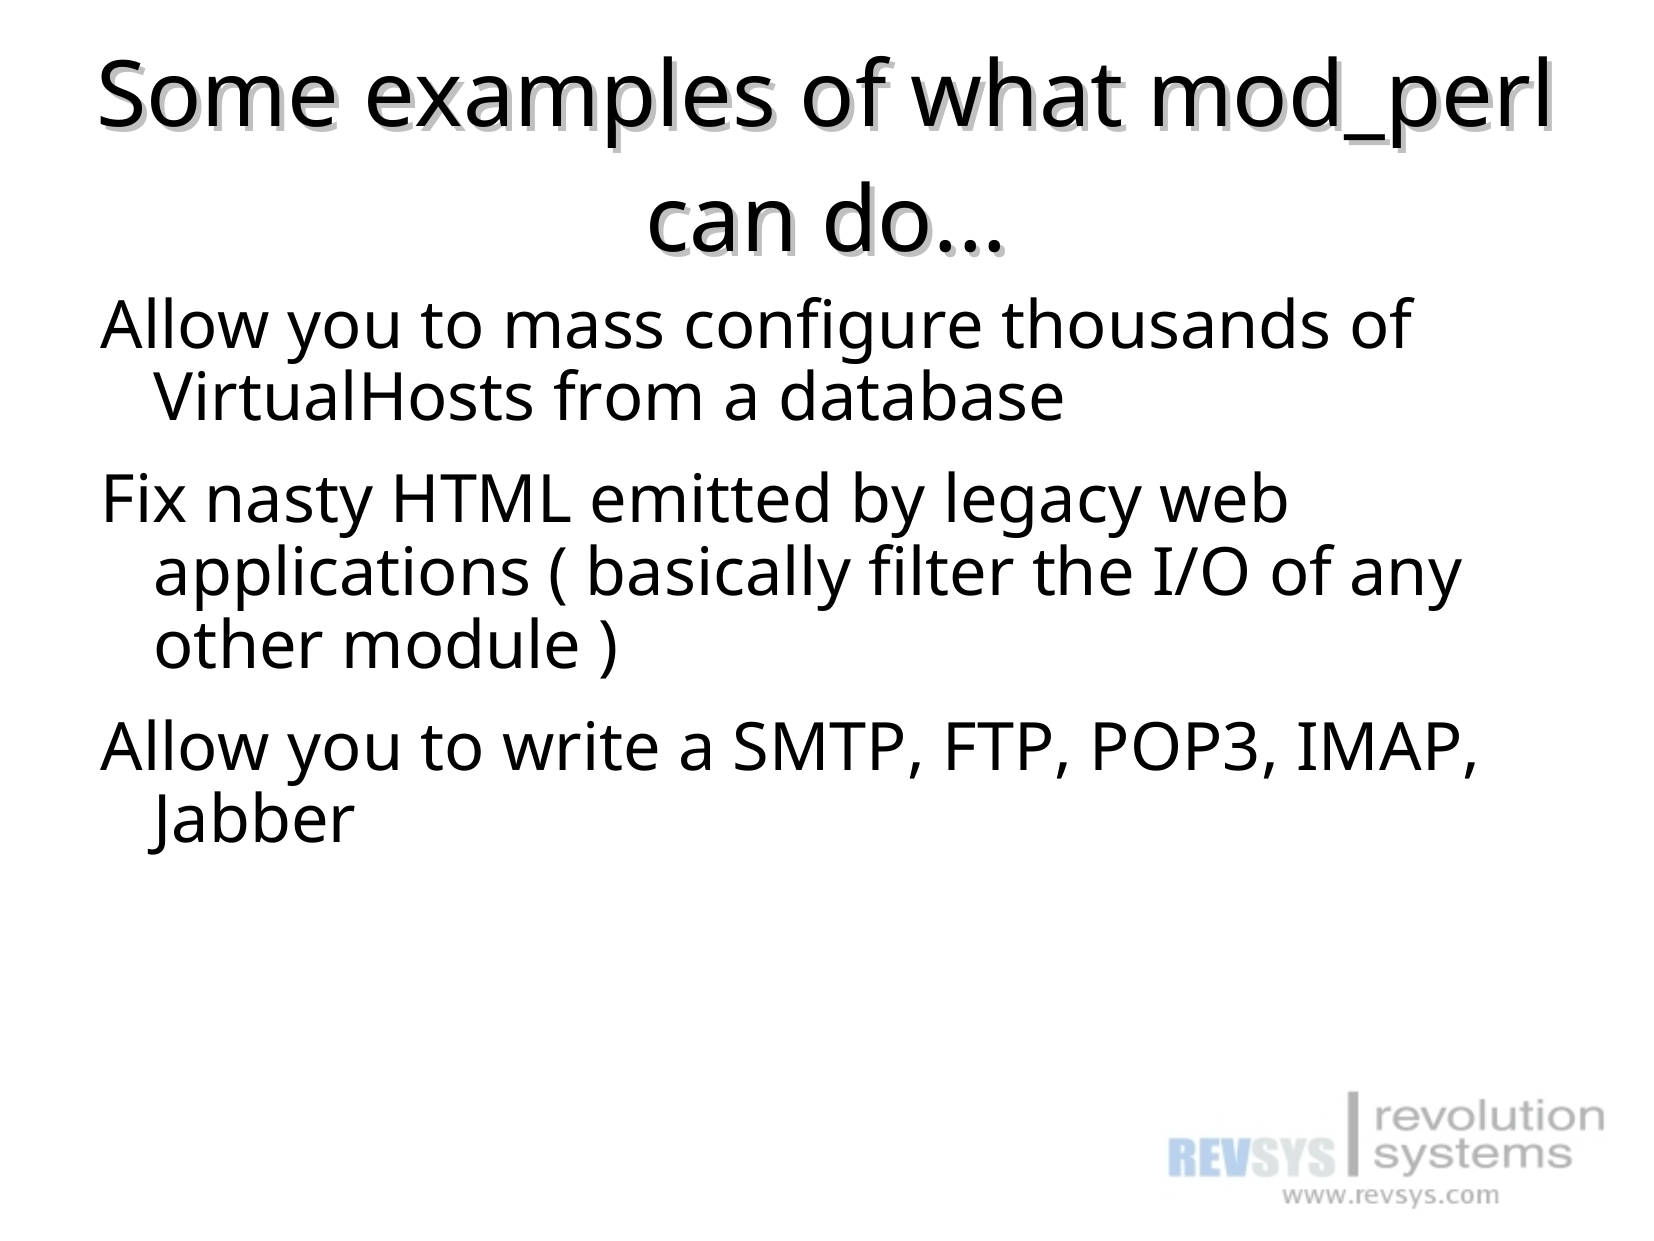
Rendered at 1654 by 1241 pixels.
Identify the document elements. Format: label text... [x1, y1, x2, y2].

title Some examples of what mod_perl can do... [82, 42, 1571, 264]
picture [1162, 1087, 1613, 1211]
list Allow you to mass configure thousands of VirtualHosts from a database Fix nasty HTML emitted by legacy web applications ( basically filter the I/O of any other module ) Allow you to write a SMTP, FTP, POP3, IMAP, Jabber [82, 290, 1571, 1109]
